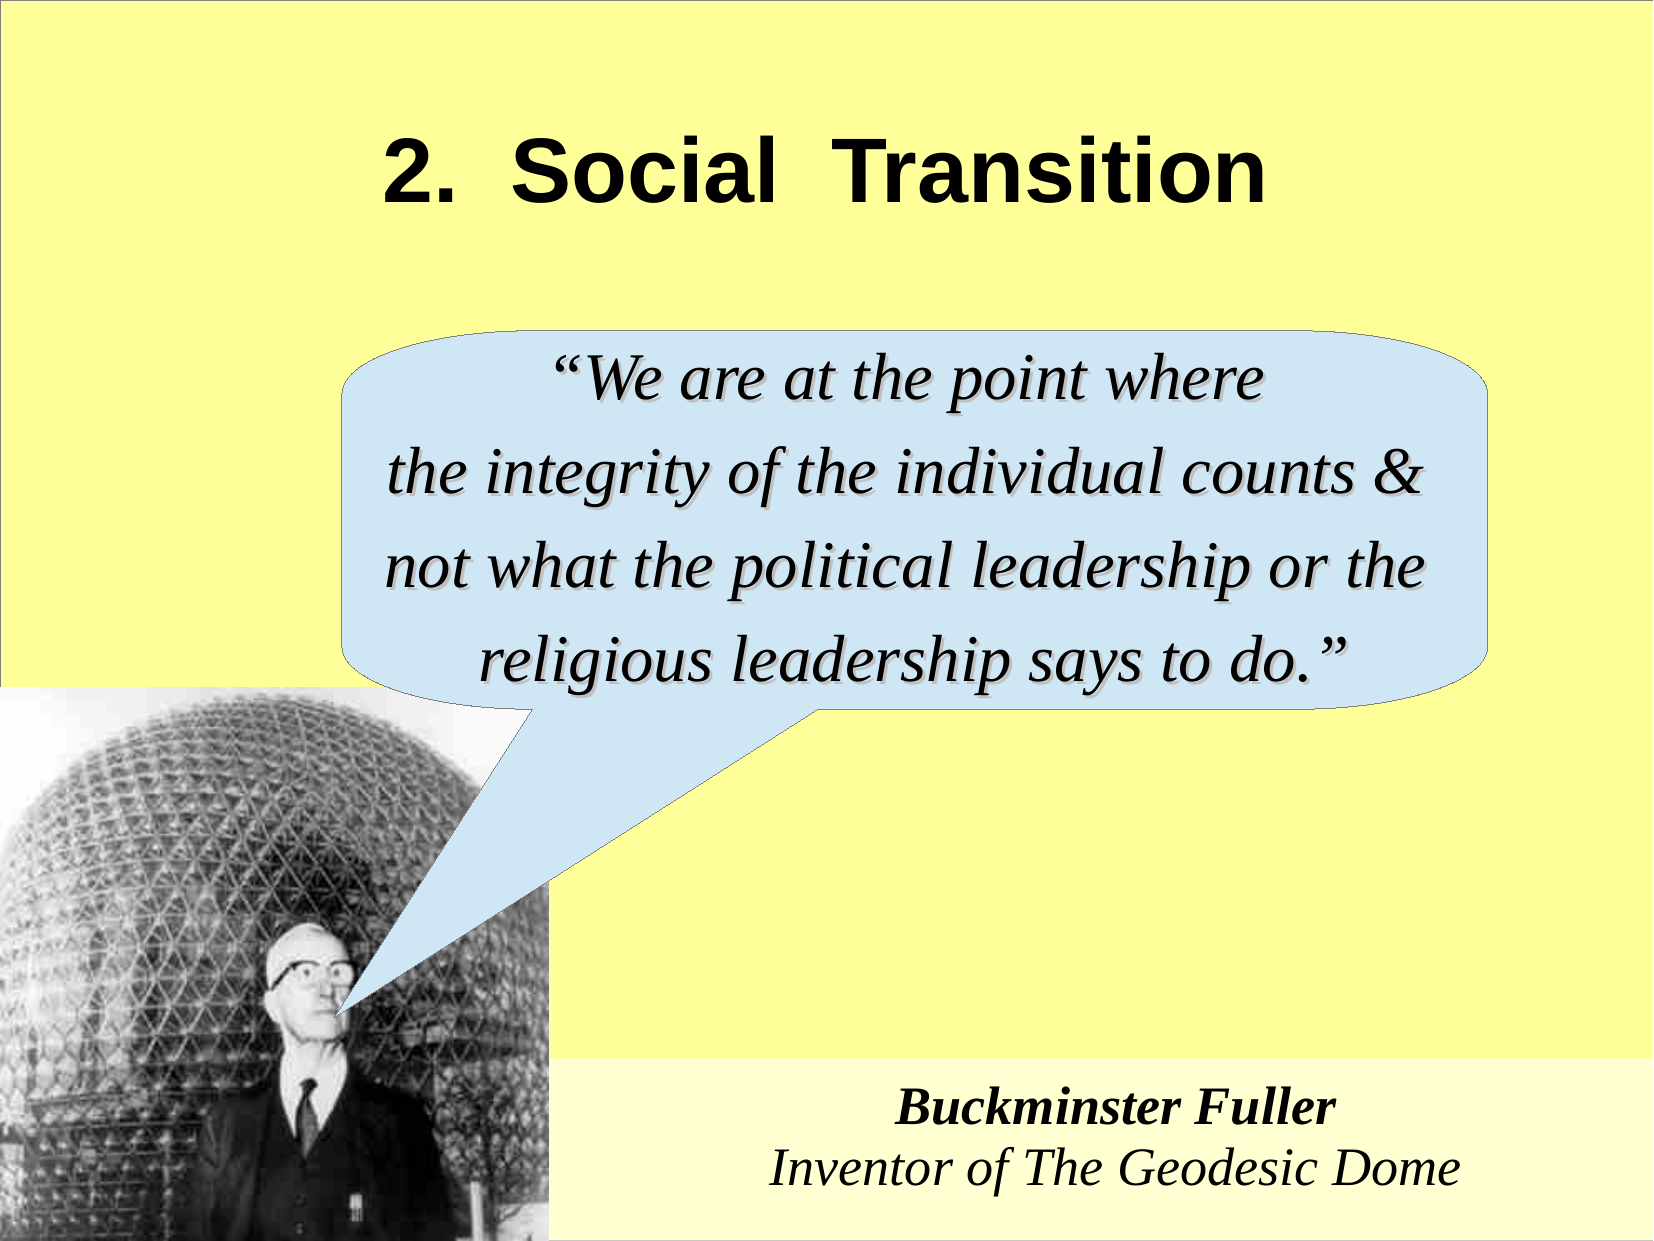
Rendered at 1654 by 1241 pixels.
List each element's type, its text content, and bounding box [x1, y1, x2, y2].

text_box “We are at the point where the integrity of the individual counts & not what the political leadership or the religious leadership says to do.” [333, 330, 1488, 1018]
picture [0, 687, 549, 1241]
text_box [0, 0, 1653, 1241]
text_box Buckminster Fuller Inventor of The Geodesic Dome [747, 1068, 1486, 1228]
text_box 2. Social Transition [200, 129, 1453, 219]
